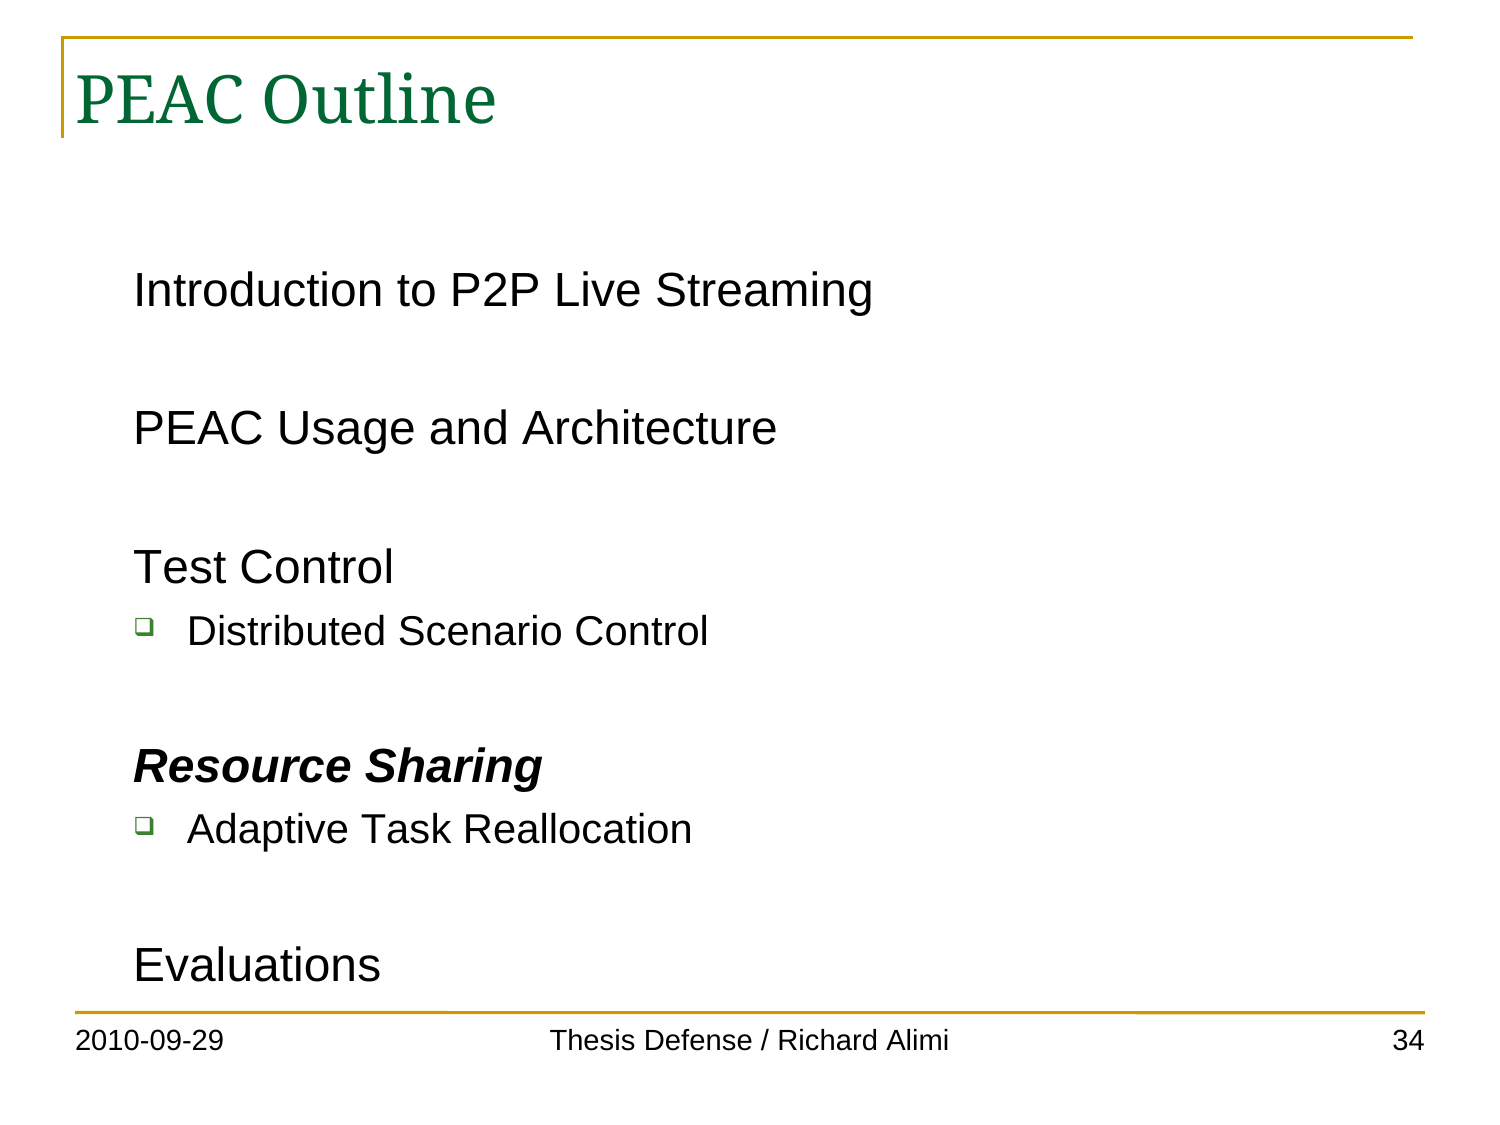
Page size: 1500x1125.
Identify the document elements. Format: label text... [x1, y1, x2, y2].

list Introduction to P2P Live Streaming PEAC Usage and Architecture Test Control Distributed Scenario Control Resource Sharing Adaptive Task Reallocation Evaluations [77, 262, 1425, 992]
title PEAC Outline [75, 52, 1425, 143]
